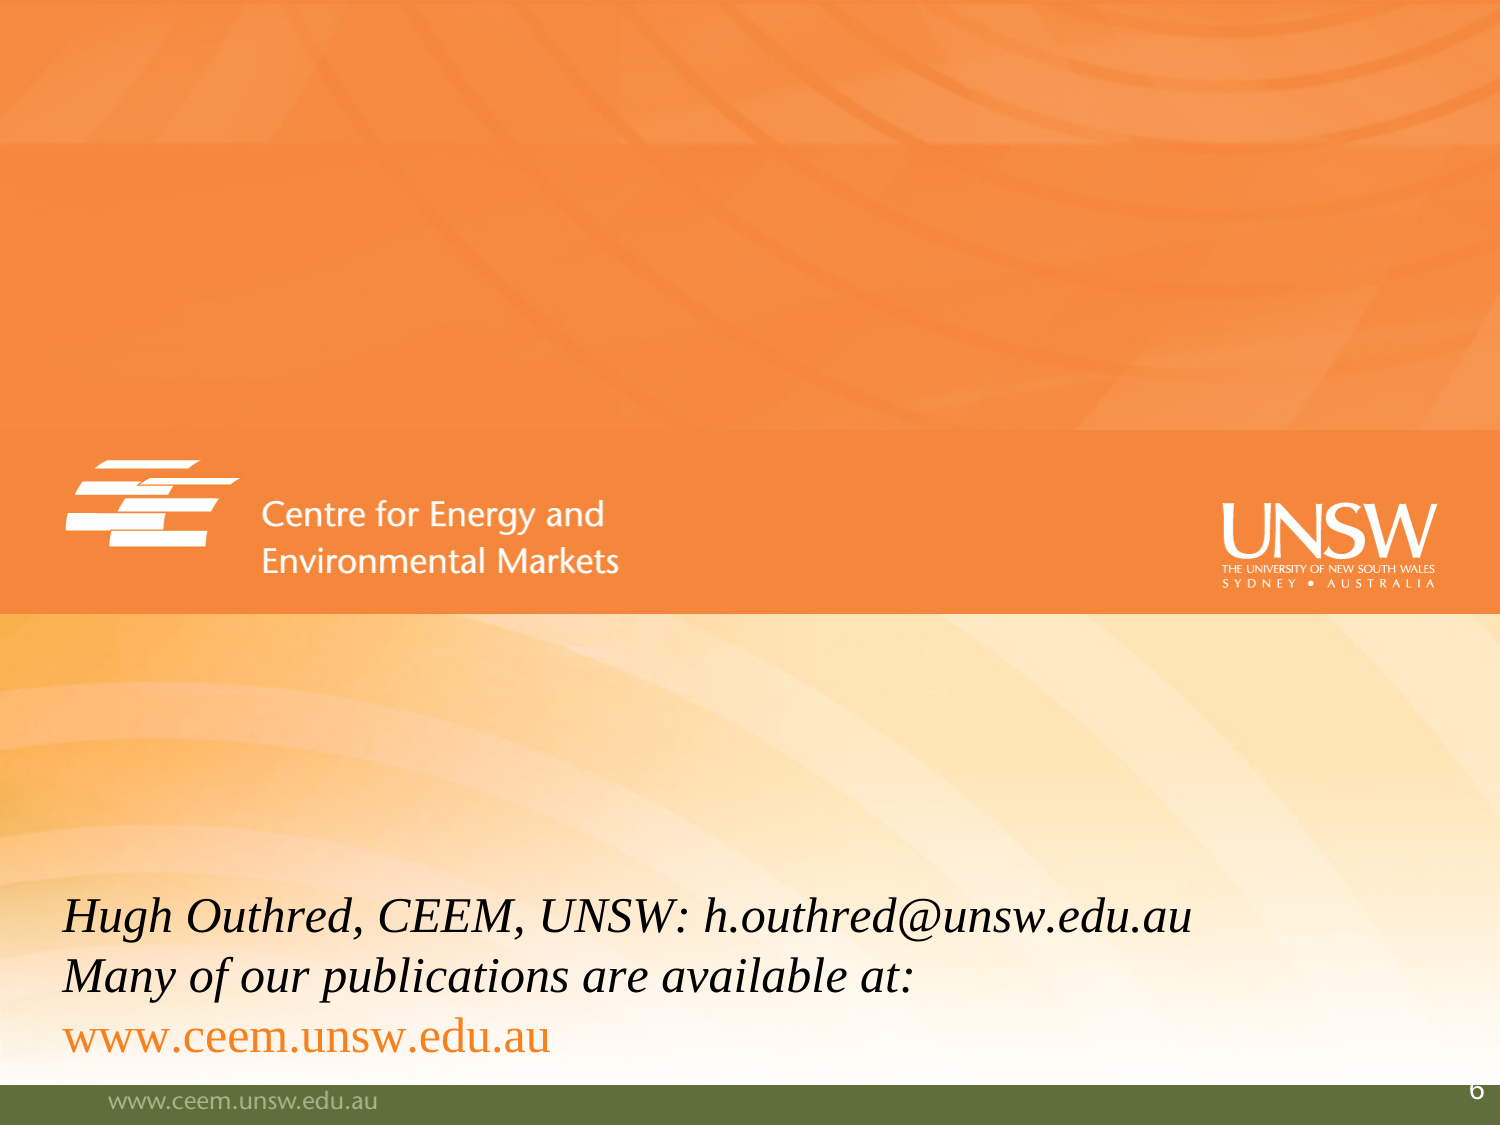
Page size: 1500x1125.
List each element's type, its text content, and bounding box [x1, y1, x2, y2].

text_box Hugh Outhred, CEEM, UNSW: h.outhred@unsw.edu.au Many of our publications are available at: www.ceem.unsw.edu.au [47, 874, 1208, 1071]
text_box <編號> [1362, 1062, 1500, 1125]
picture [0, 0, 1500, 1125]
